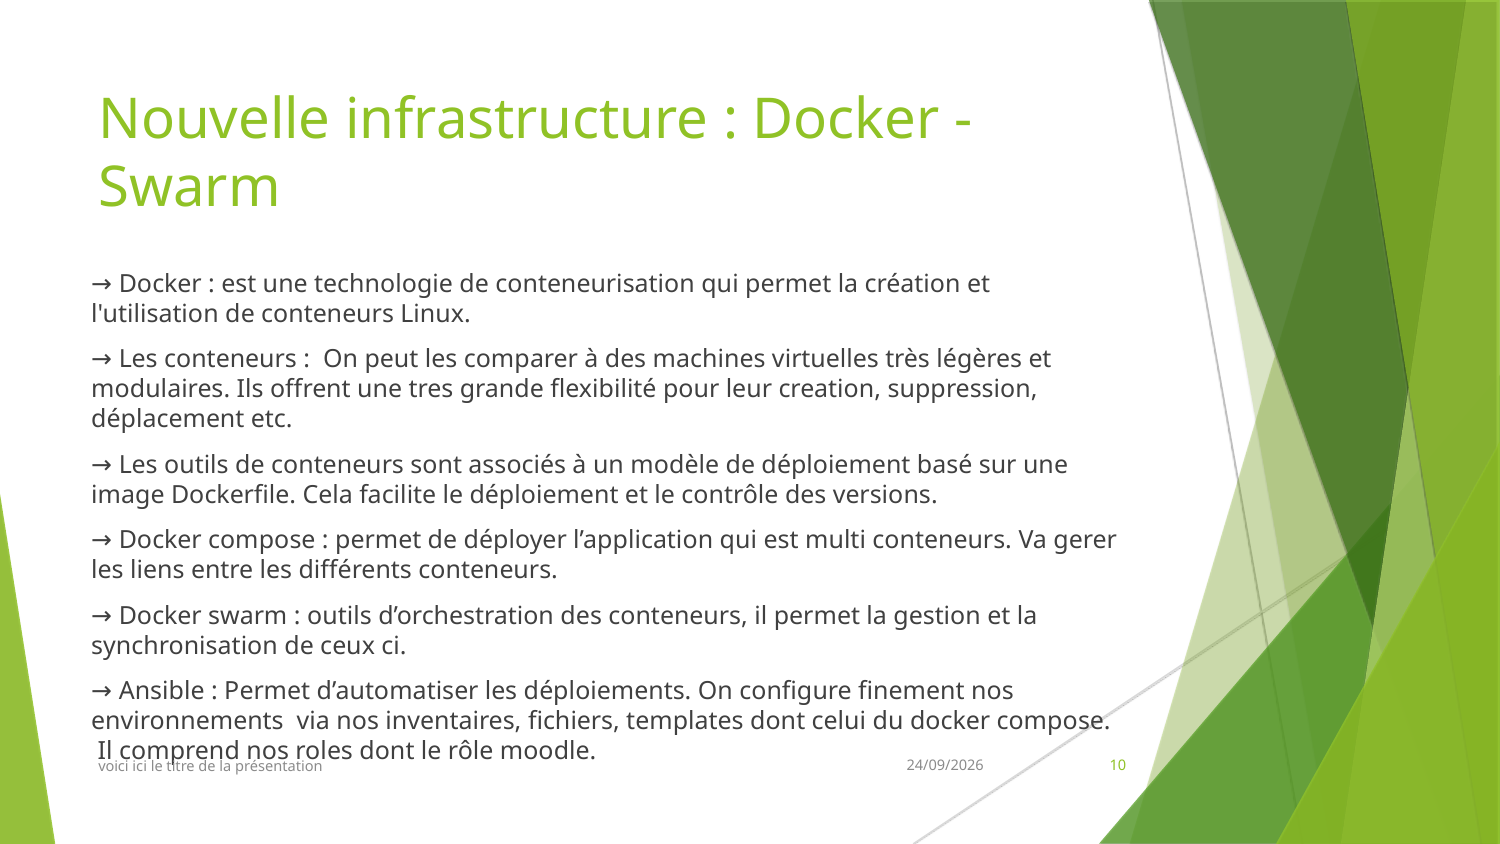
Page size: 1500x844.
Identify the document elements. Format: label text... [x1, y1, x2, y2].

footer voici ici le titre de la présentation [83, 743, 859, 789]
title Nouvelle infrastructure : Docker - Swarm [83, 75, 1141, 238]
slide_number 07/07/2022 [886, 743, 999, 789]
slide_number 9 [1056, 743, 1141, 789]
list → Docker : est une technologie de conteneurisation qui permet la création et l'utilisation de conteneurs Linux. → Les conteneurs : On peut les comparer à des machines virtuelles très légères et modulaires. Ils offrent une tres grande flexibilité pour leur creation, suppression, déplacement etc. → Les outils de conteneurs sont associés à un modèle de déploiement basé sur une image Dockerfile. Cela facilite le déploiement et le contrôle des versions. → Docker compose : permet de déployer l’application qui est multi conteneurs. Va gerer les liens entre les différents conteneurs. → Docker swarm : outils d’orchestration des conteneurs, il permet la gestion et la synchronisation de ceux ci. → Ansible : Permet d’automatiser les déploiements. On configure finement nos environnements via nos inventaires, fichiers, templates dont celui du docker compose. Il comprend nos roles dont le rôle moodle. [76, 259, 1134, 738]
